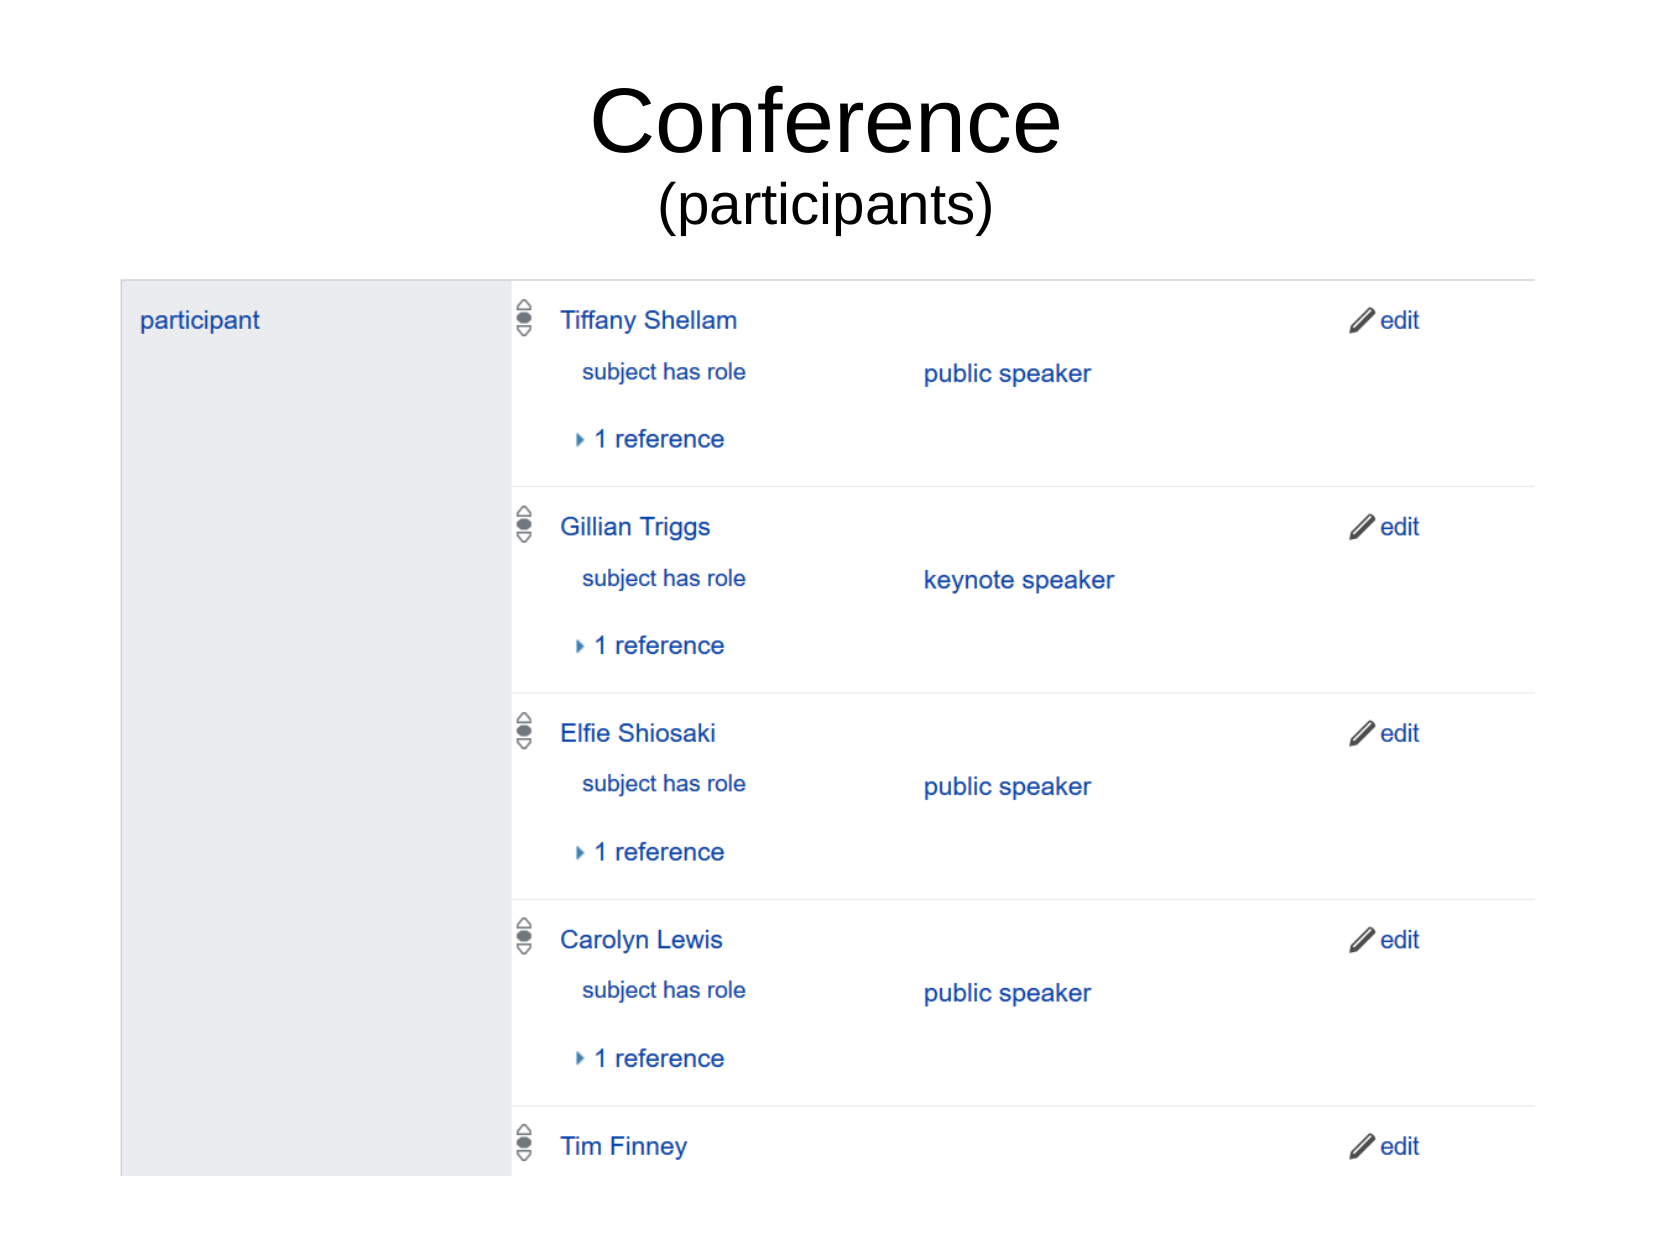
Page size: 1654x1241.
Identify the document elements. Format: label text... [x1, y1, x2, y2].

title Conference (participants) [82, 49, 1571, 257]
picture [101, 256, 1535, 1176]
